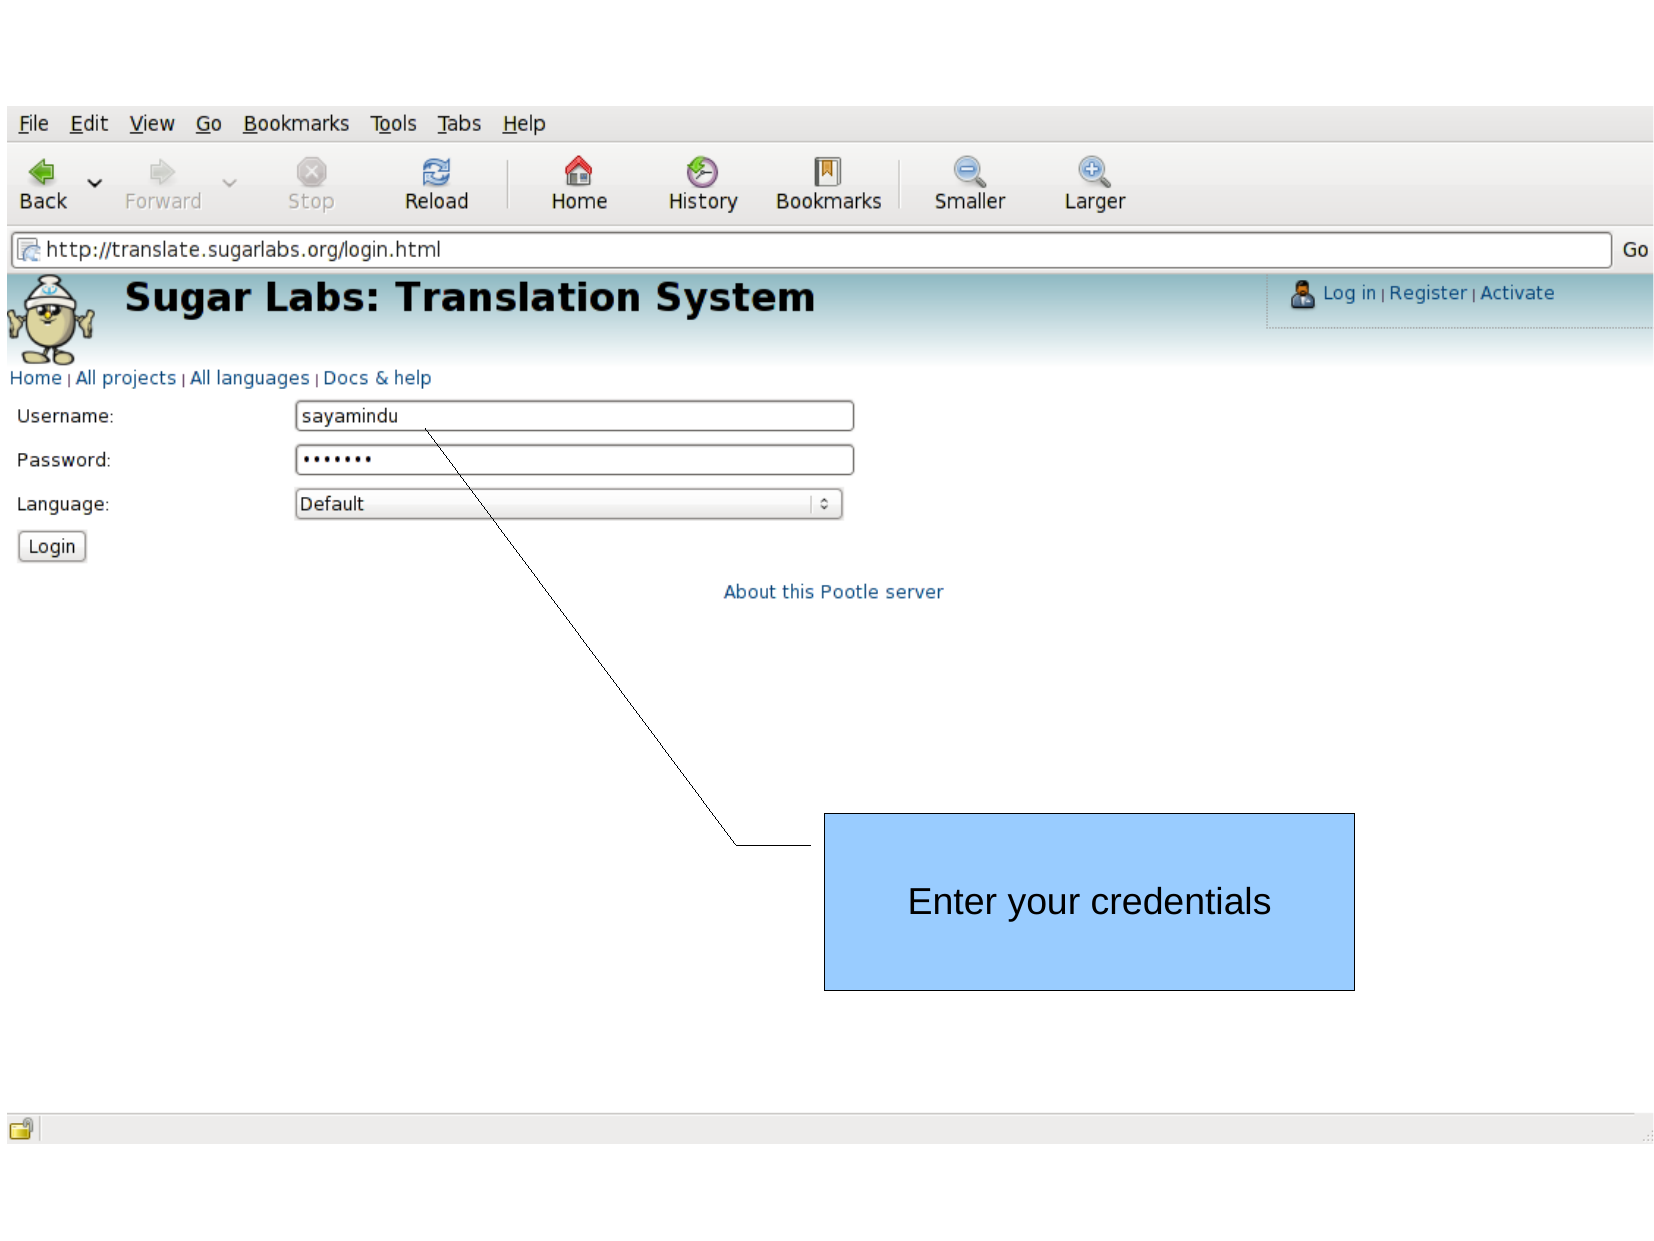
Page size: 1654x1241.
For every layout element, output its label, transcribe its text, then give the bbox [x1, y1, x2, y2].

picture [7, 106, 1654, 1144]
text_box Enter your credentials [825, 813, 1354, 990]
